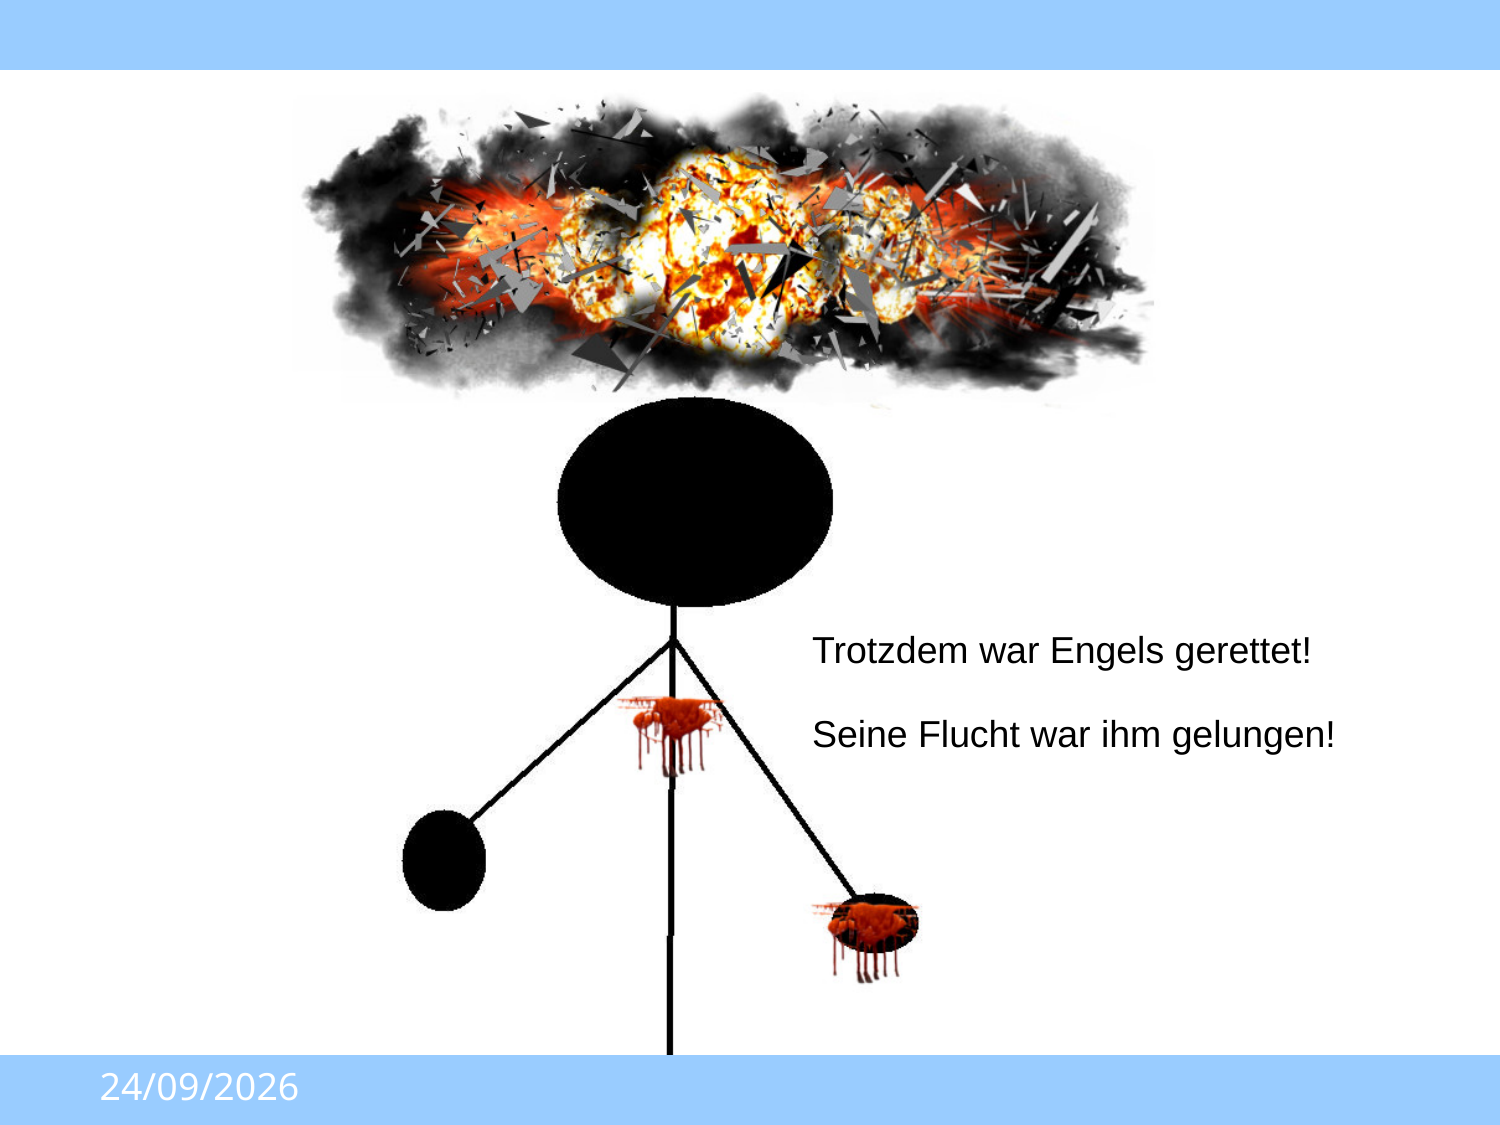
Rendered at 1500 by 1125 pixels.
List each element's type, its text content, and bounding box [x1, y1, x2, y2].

picture [0, 70, 1500, 1055]
text_box Trotzdem war Engels gerettet! Seine Flucht war ihm gelungen! [797, 622, 1360, 764]
